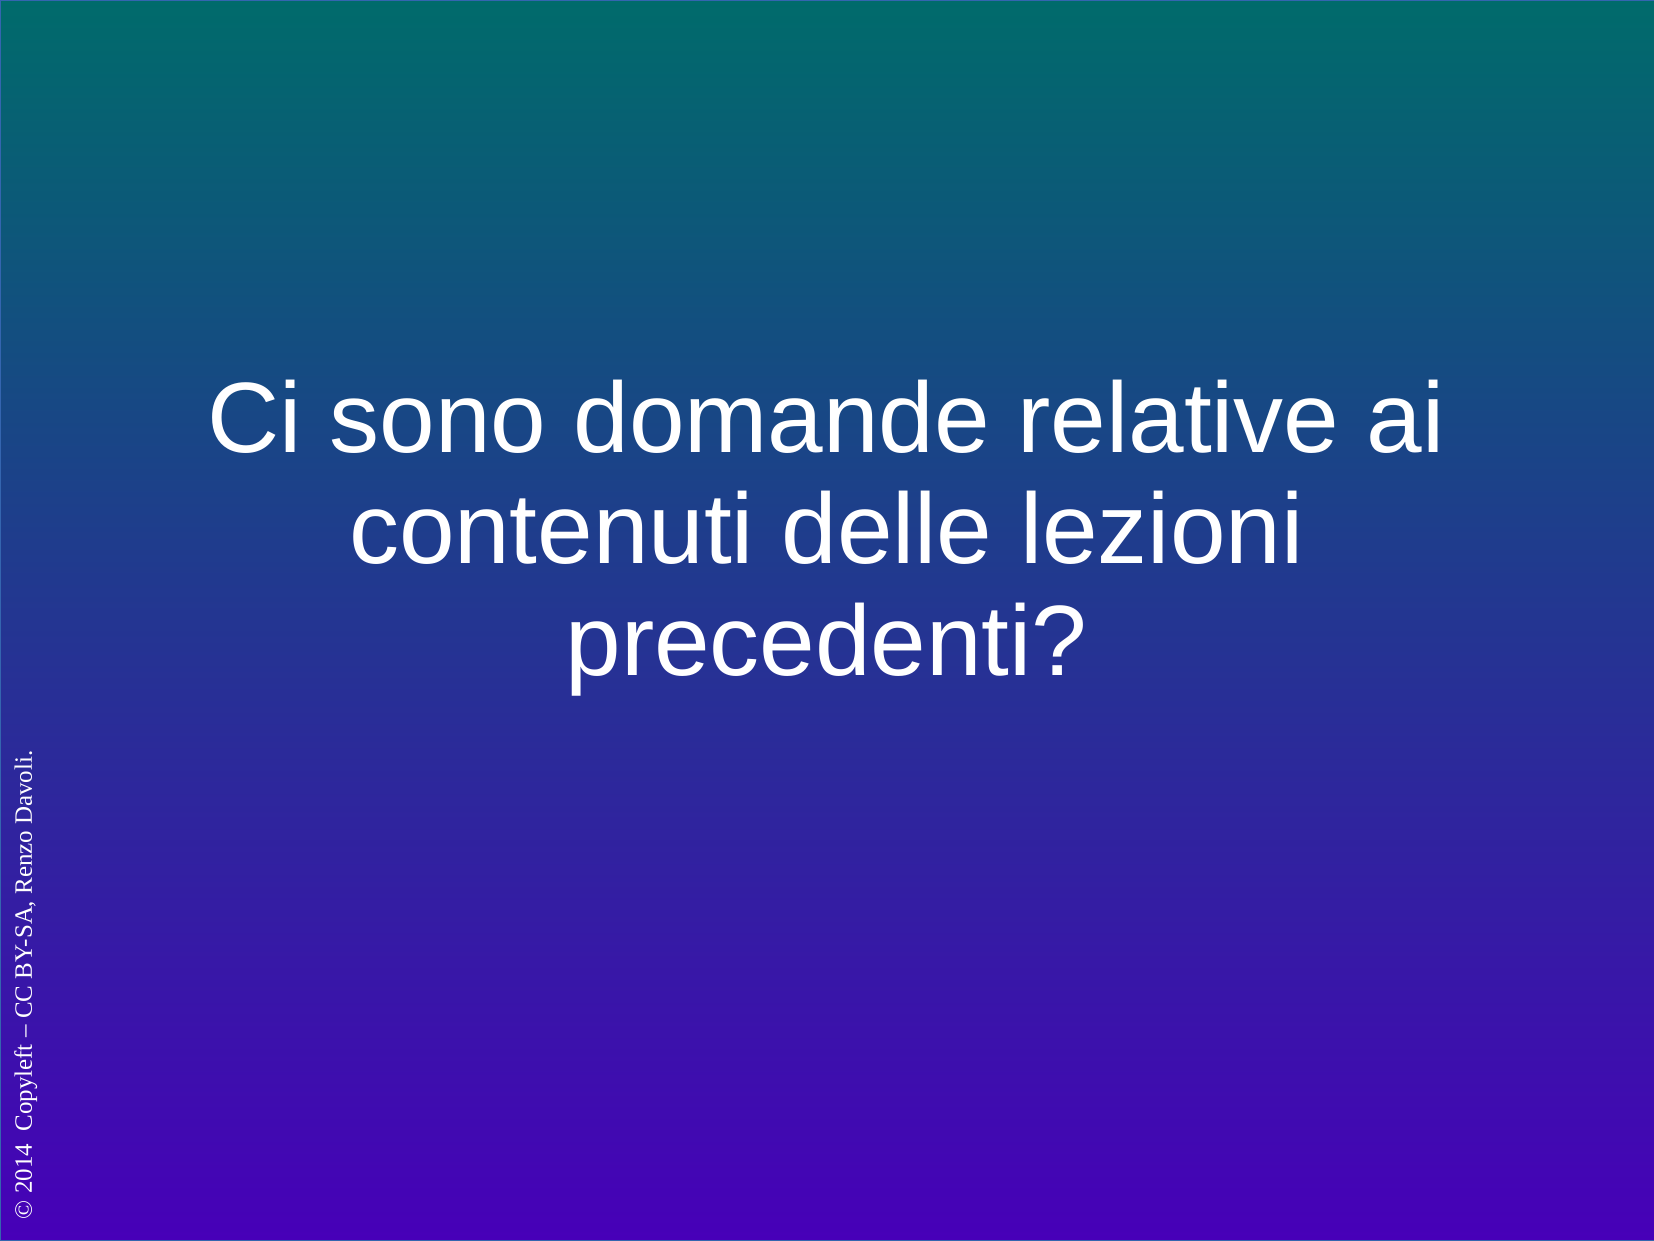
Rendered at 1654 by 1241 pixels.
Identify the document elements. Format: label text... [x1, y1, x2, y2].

subtitle Ci sono domande relative ai contenuti delle lezioni precedenti? [82, 49, 1571, 1010]
